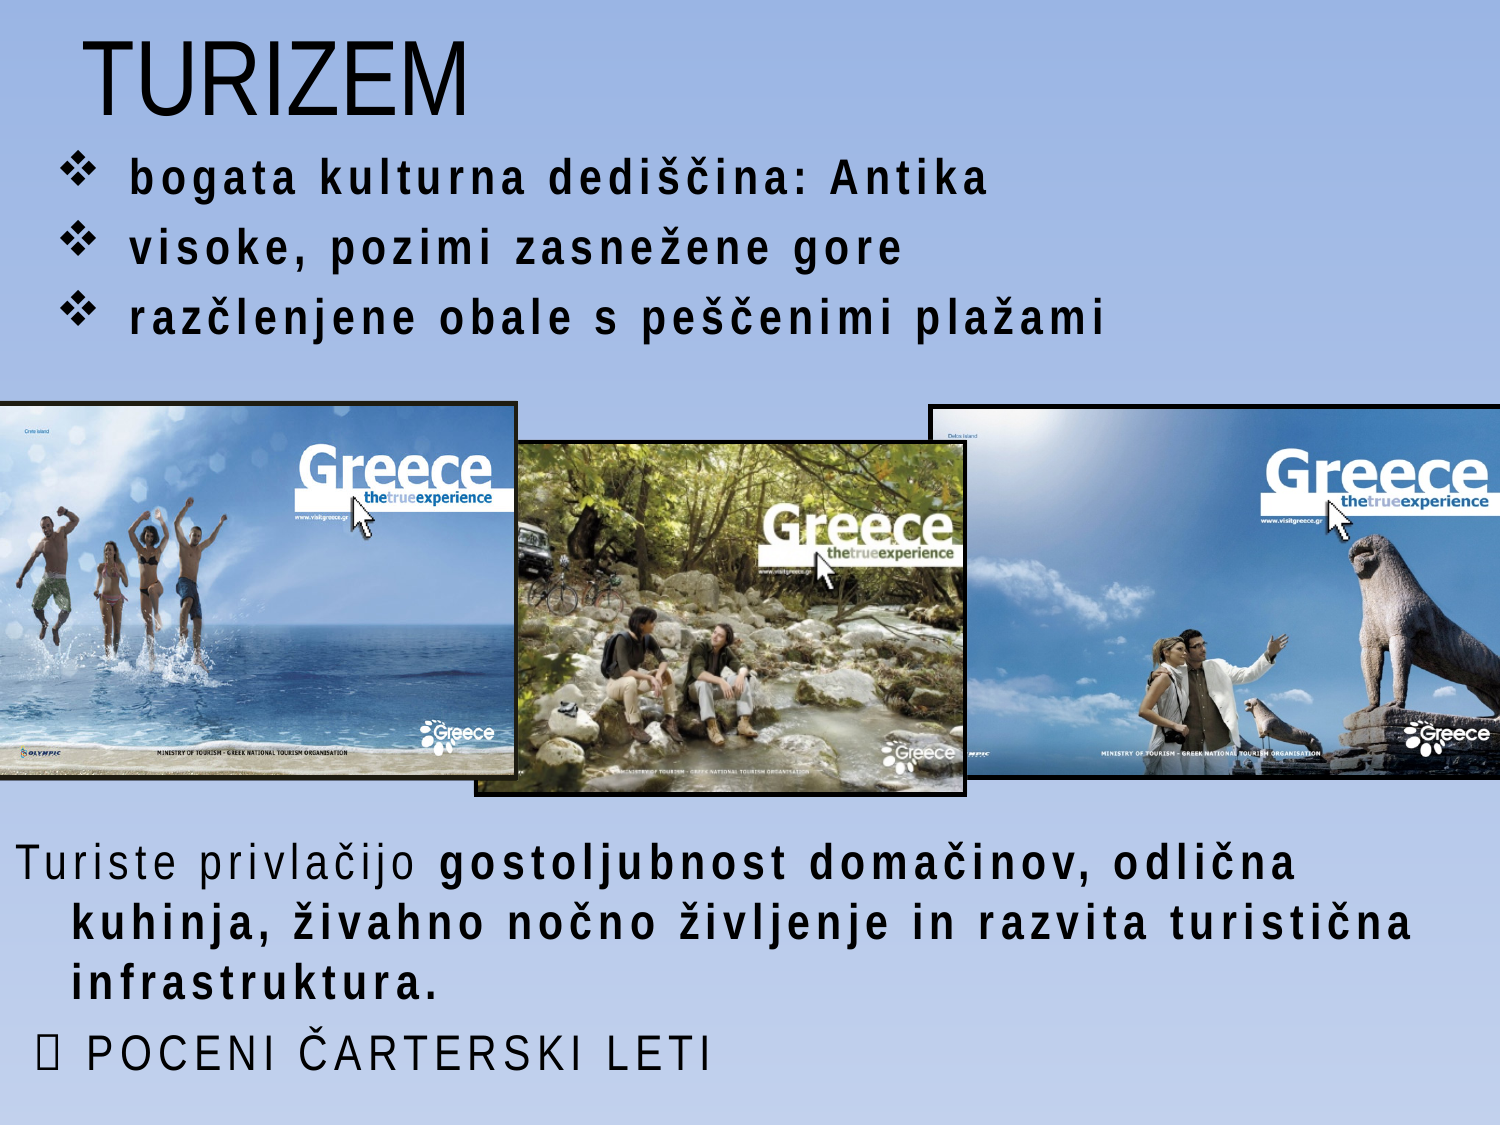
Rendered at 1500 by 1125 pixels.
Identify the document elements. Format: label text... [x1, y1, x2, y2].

picture [478, 444, 963, 792]
text_box bogata kulturna dediščina: Antika visoke, pozimi zasnežene gore razčlenjene obale s peščenimi plažami [41, 137, 1447, 352]
title TURIZEM [0, 0, 656, 145]
picture [933, 408, 1500, 776]
picture [0, 405, 514, 776]
list Turiste privlačijo gostoljubnost domačinov, odlična kuhinja, živahno nočno življenje in razvita turistična infrastruktura.  POCENI ČARTERSKI LETI [0, 822, 1500, 1125]
